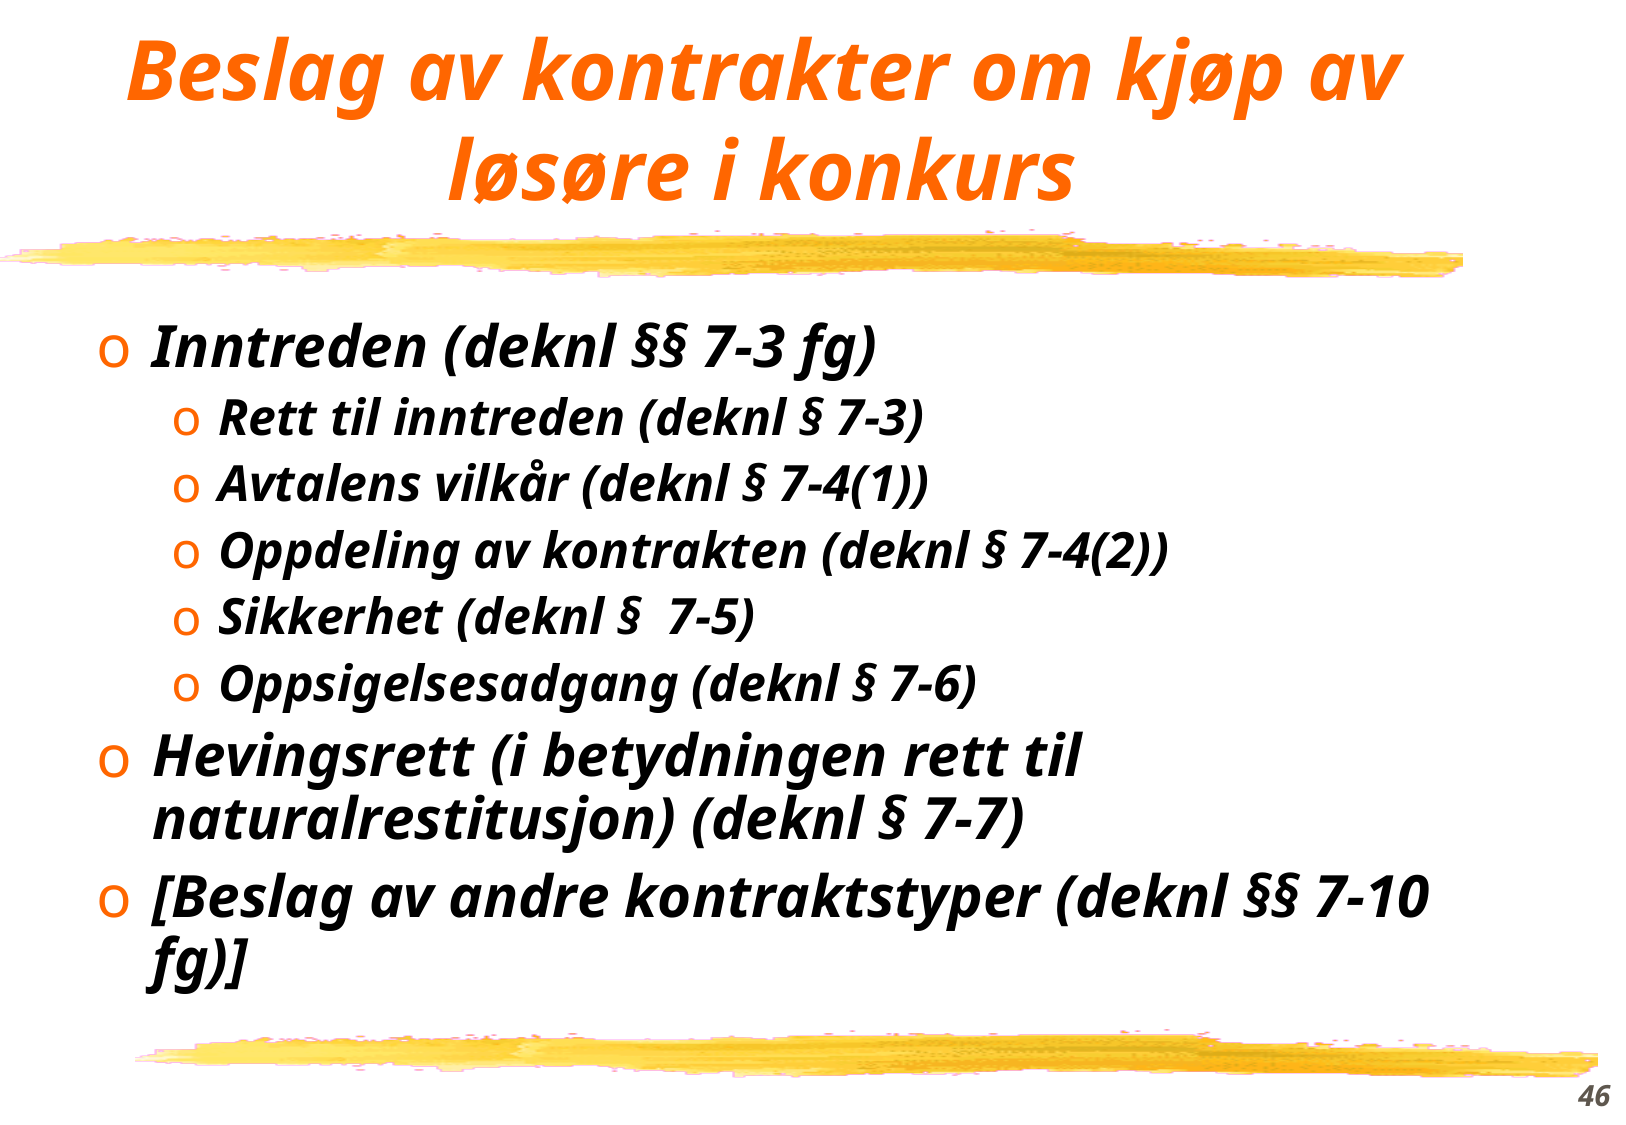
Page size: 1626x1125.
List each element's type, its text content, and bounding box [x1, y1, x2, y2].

picture [0, 224, 1463, 288]
text_box <number> [1516, 1050, 1626, 1125]
list Inntreden (deknl §§ 7-3 fg) Rett til inntreden (deknl § 7-3) Avtalens vilkår (deknl § 7-4(1)) Oppdeling av kontrakten (deknl § 7-4(2)) Sikkerhet (deknl § 7-5) Oppsigelsesadgang (deknl § 7-6) Hevingsrett (i betydningen rett til naturalrestitusjon) (deknl § 7-7) [Beslag av andre kontraktstyper (deknl §§ 7-10 fg)] [81, 309, 1535, 1001]
picture [135, 1024, 1598, 1088]
title Beslag av kontrakter om kjøp av løsøre i konkurs [72, 9, 1454, 225]
